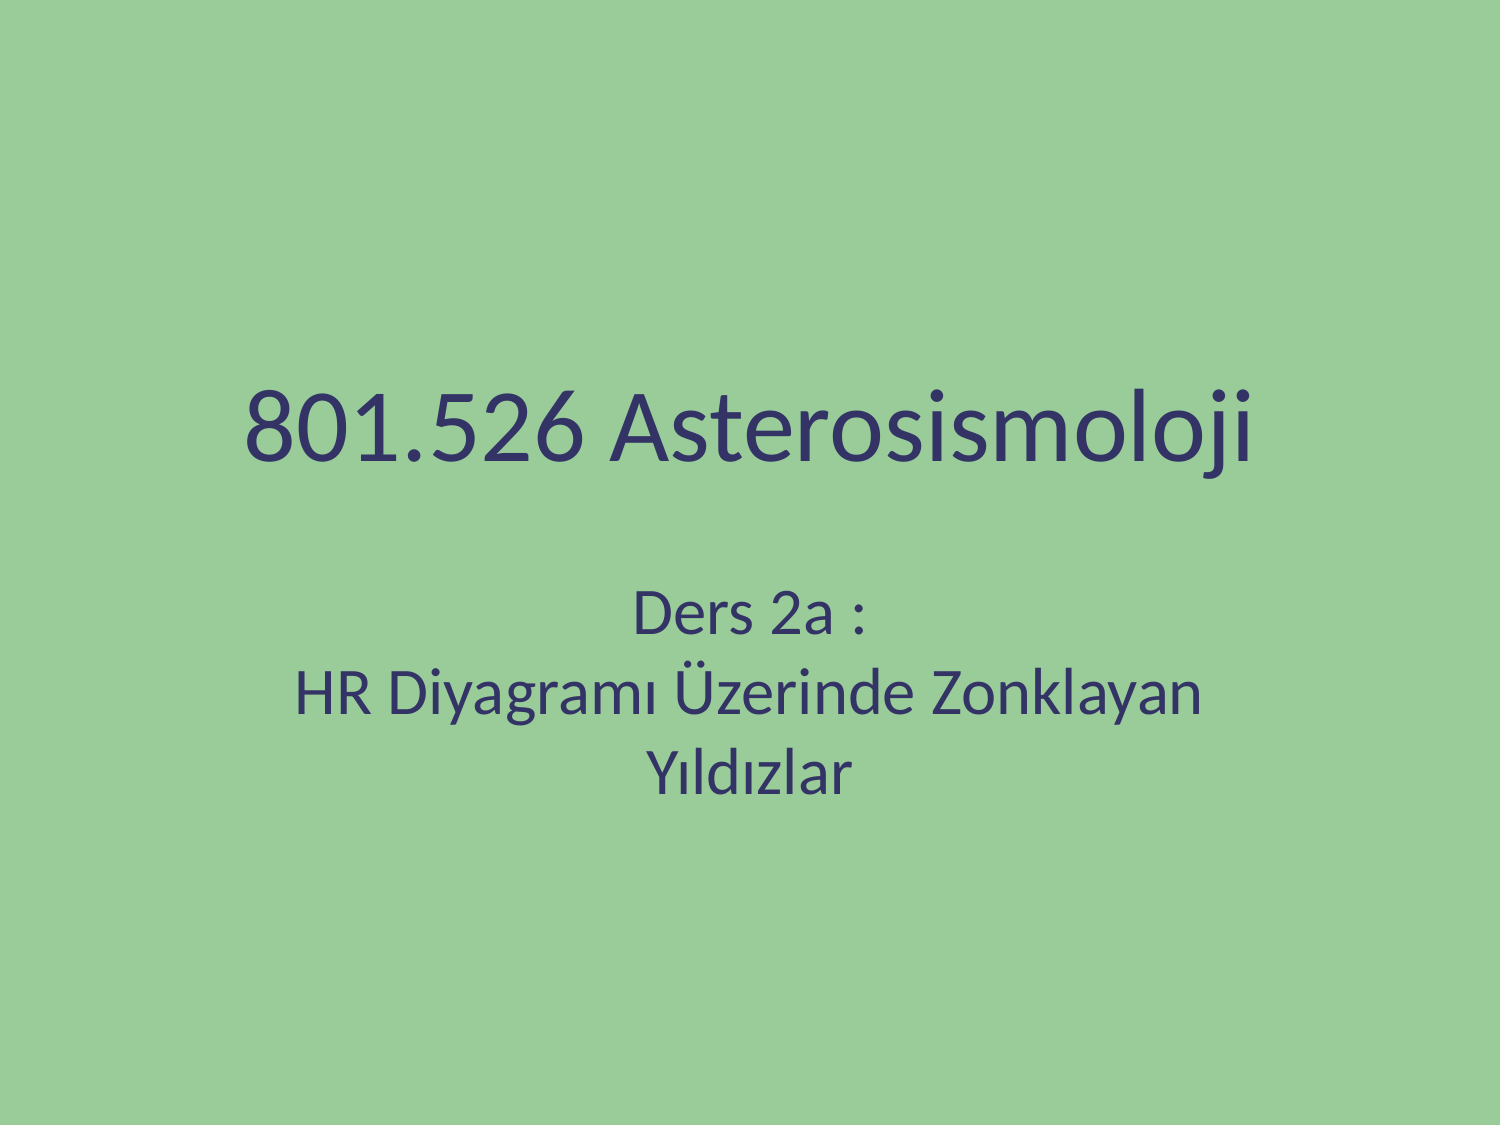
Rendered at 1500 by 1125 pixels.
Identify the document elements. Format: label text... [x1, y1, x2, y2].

title 801.526 Asterosismoloji [112, 349, 1388, 591]
subtitle Ders 2a : HR Diyagramı Üzerinde Zonklayan Yıldızlar [225, 560, 1275, 849]
